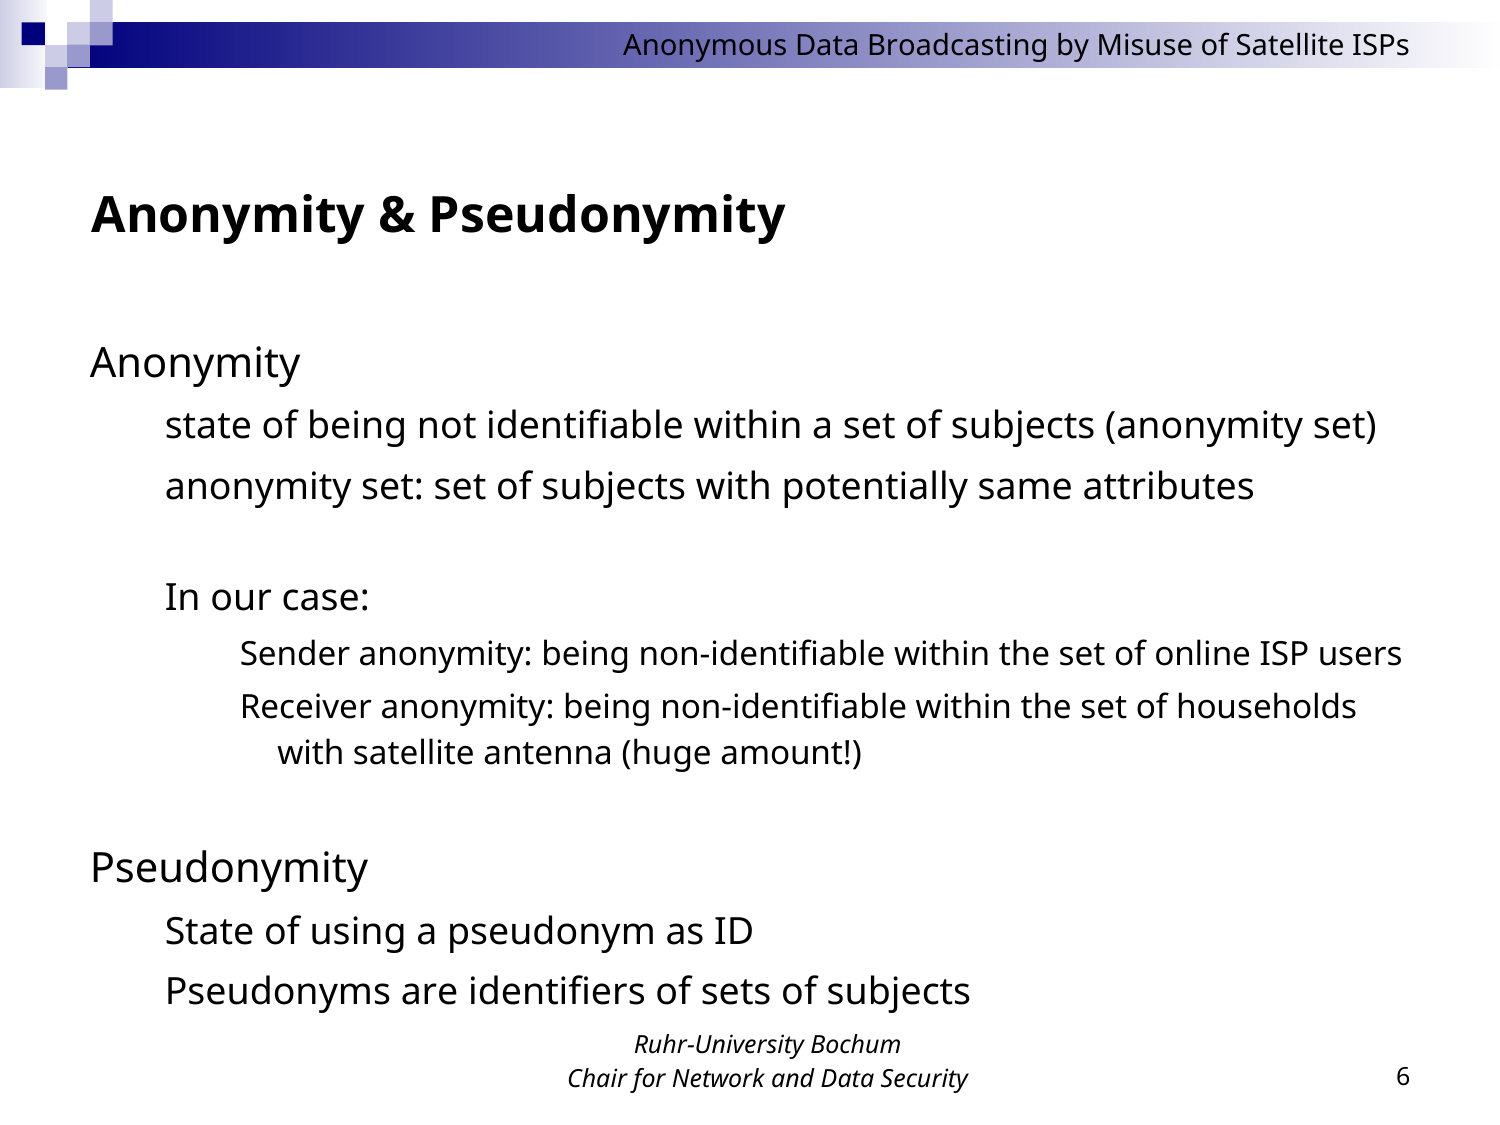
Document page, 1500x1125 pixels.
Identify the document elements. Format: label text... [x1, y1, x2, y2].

text_box Ruhr-University Bochum Chair for Network and Data Security [552, 1018, 984, 1103]
text_box Anonymity & Pseudonymity [76, 171, 1424, 256]
title Anonymous Data Broadcasting by Misuse of Satellite ISPs [608, 18, 1471, 70]
list Anonymity state of being not identifiable within a set of subjects (anonymity set) anonymity set: set of subjects with potentially same attributes In our case: Sender anonymity: being non-identifiable within the set of online ISP users Receiver anonymity: being non-identifiable within the set of households with satellite antenna (huge amount!) Pseudonymity State of using a pseudonym as ID Pseudonyms are identifiers of sets of subjects [75, 324, 1426, 1007]
